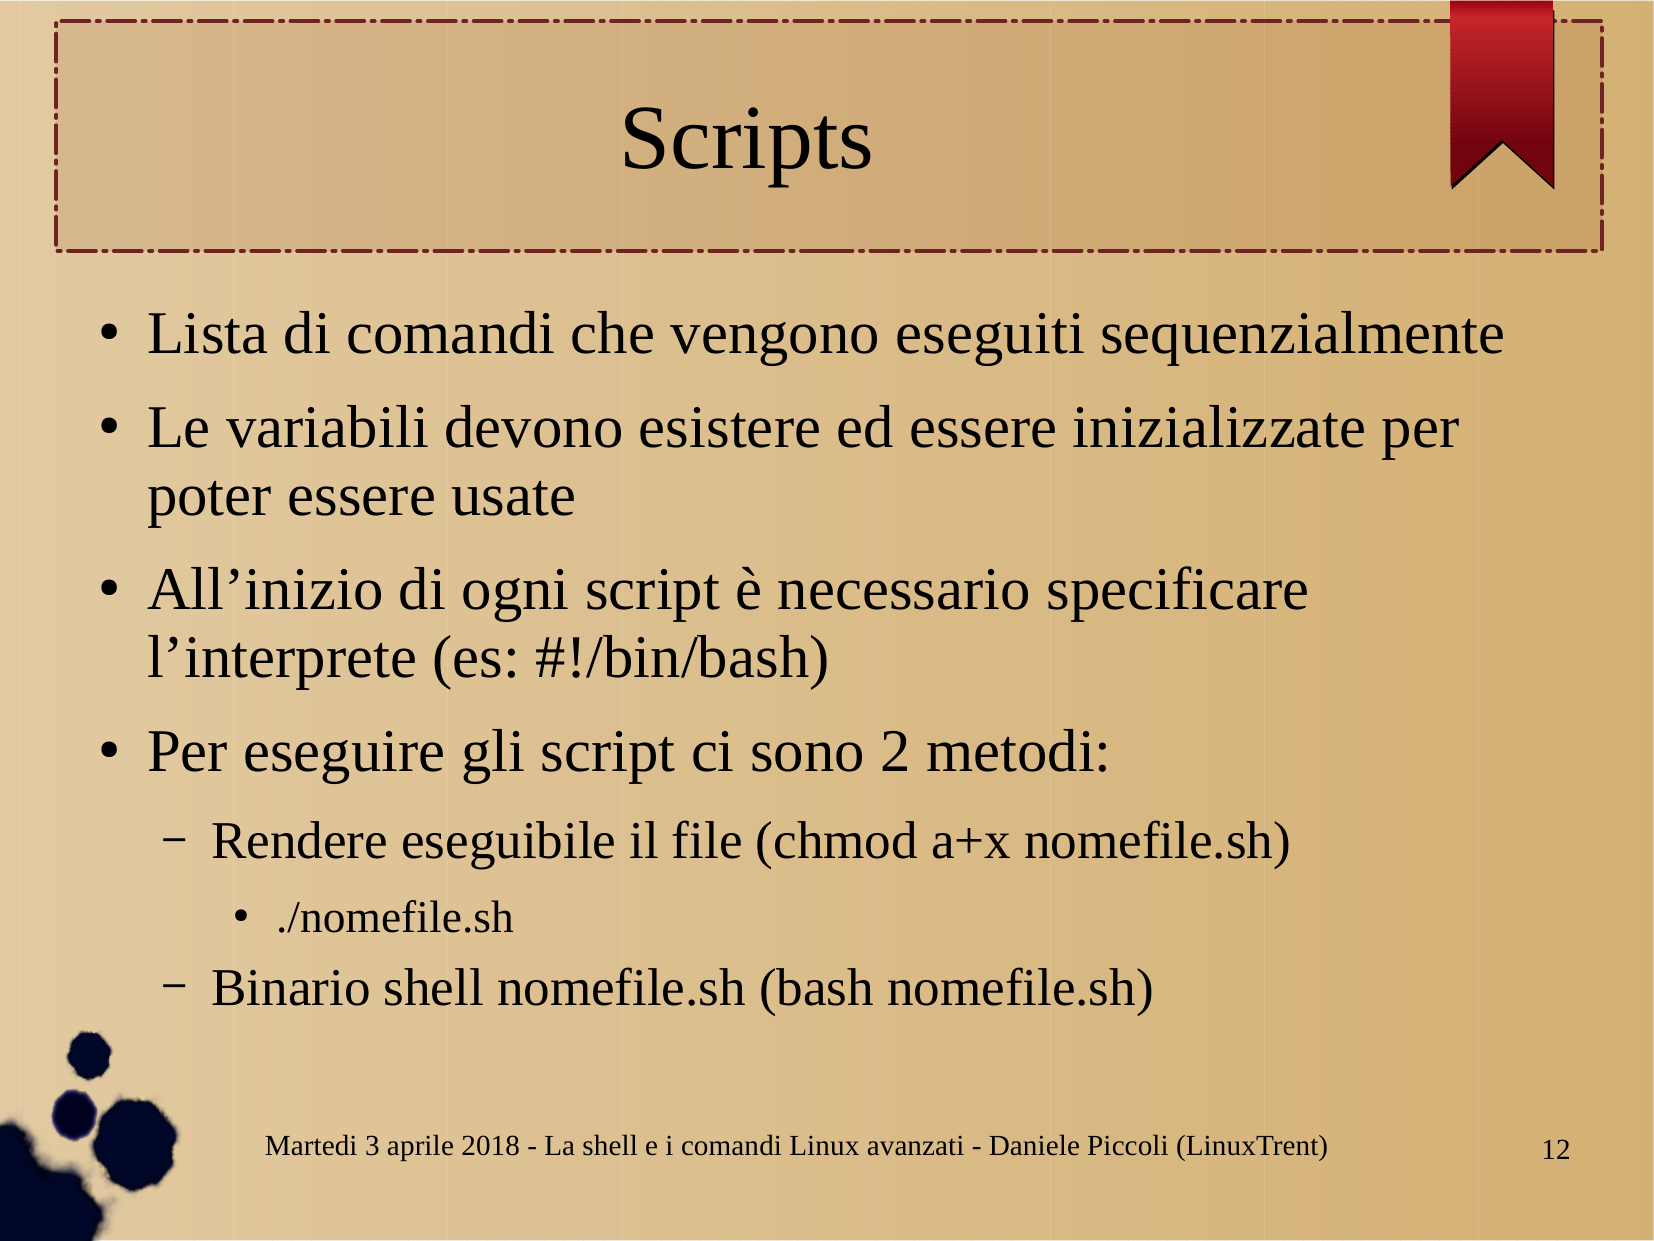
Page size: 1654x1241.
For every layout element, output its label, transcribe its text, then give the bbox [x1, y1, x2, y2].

title Scripts [82, 47, 1412, 229]
list Lista di comandi che vengono eseguiti sequenzialmente Le variabili devono esistere ed essere inizializzate per poter essere usate All’inizio di ogni script è necessario specificare l’interprete (es: #!/bin/bash) Per eseguire gli script ci sono 2 metodi: Rendere eseguibile il file (chmod a+x nomefile.sh) ./nomefile.sh Binario shell nomefile.sh (bash nomefile.sh) [82, 299, 1571, 1019]
